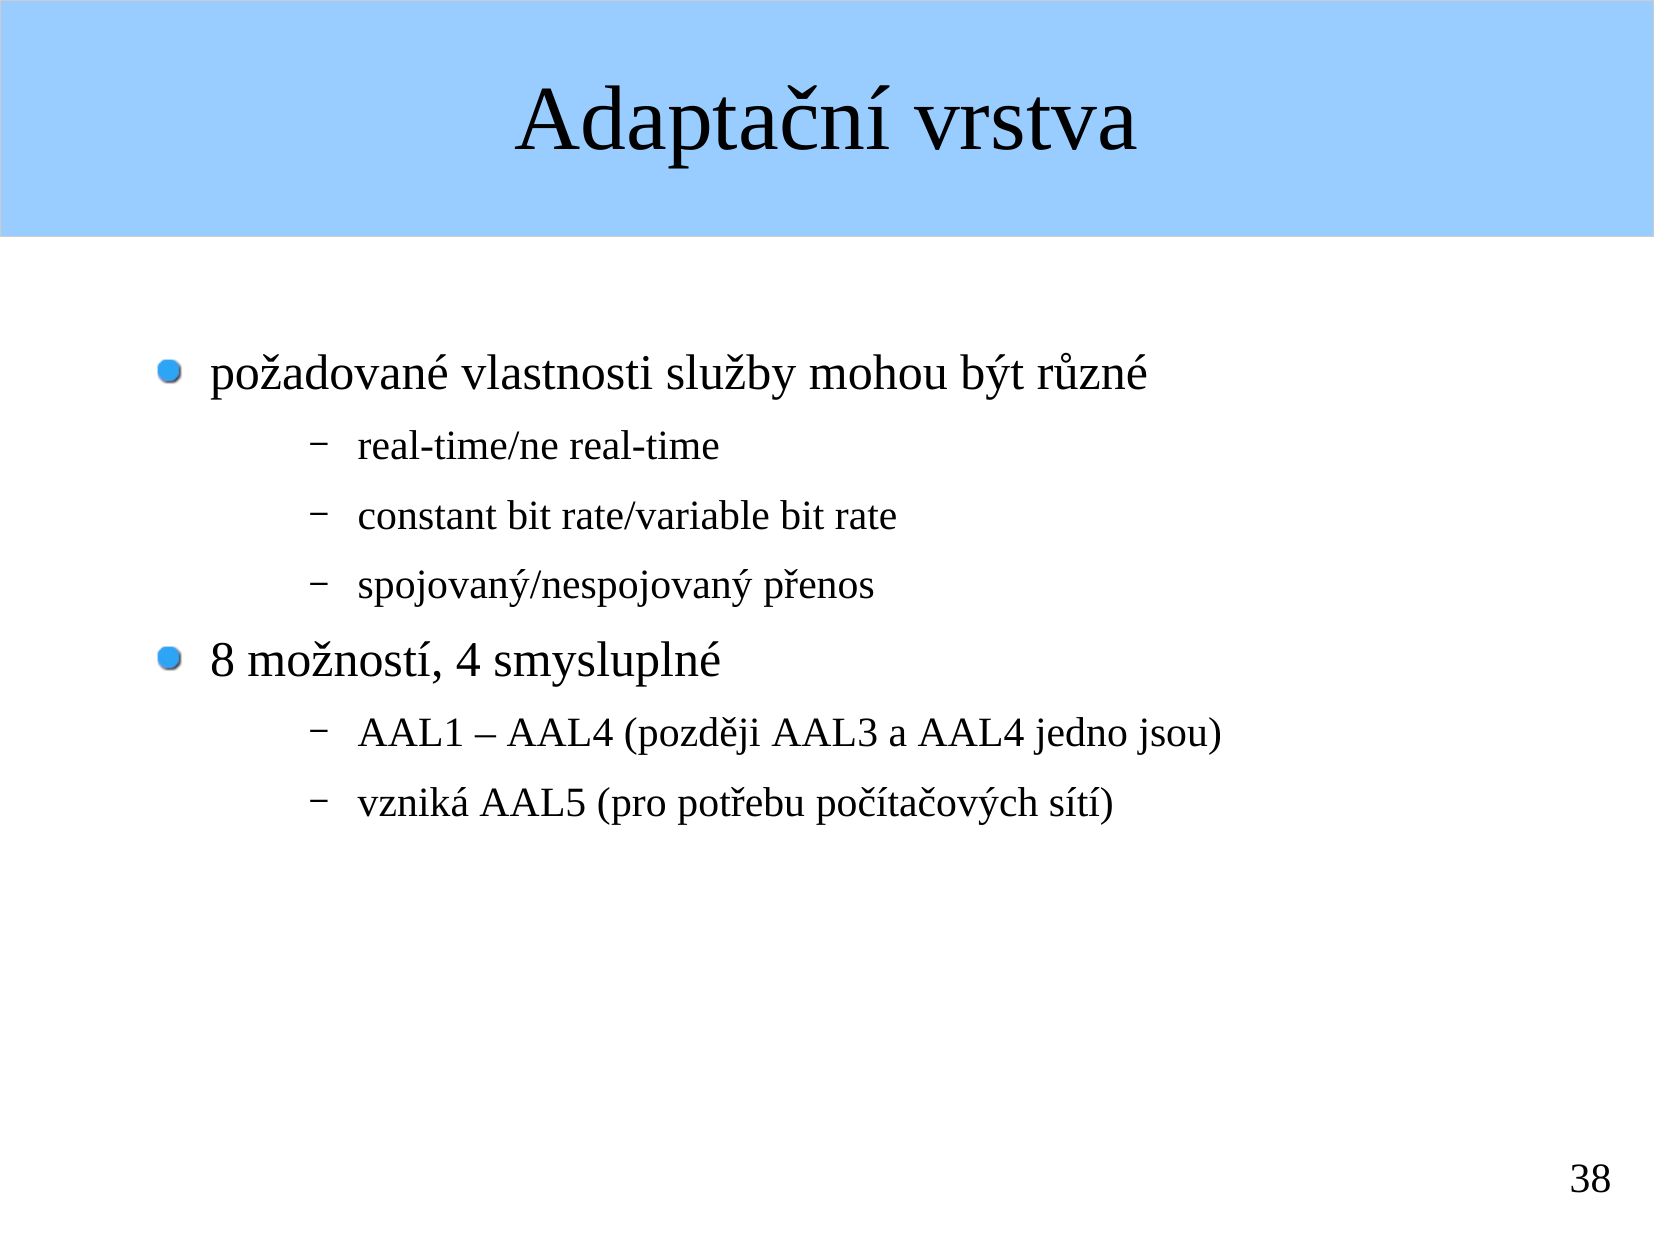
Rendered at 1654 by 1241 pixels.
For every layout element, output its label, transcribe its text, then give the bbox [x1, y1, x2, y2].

list požadované vlastnosti služby mohou být různé real-time/ne real-time constant bit rate/variable bit rate spojovaný/nespojovaný přenos 8 možností, 4 smysluplné AAL1 – AAL4 (později AAL3 a AAL4 jedno jsou) vzniká AAL5 (pro potřebu počítačových sítí) [121, 344, 1534, 1152]
title Adaptační vrstva [0, 0, 1654, 237]
